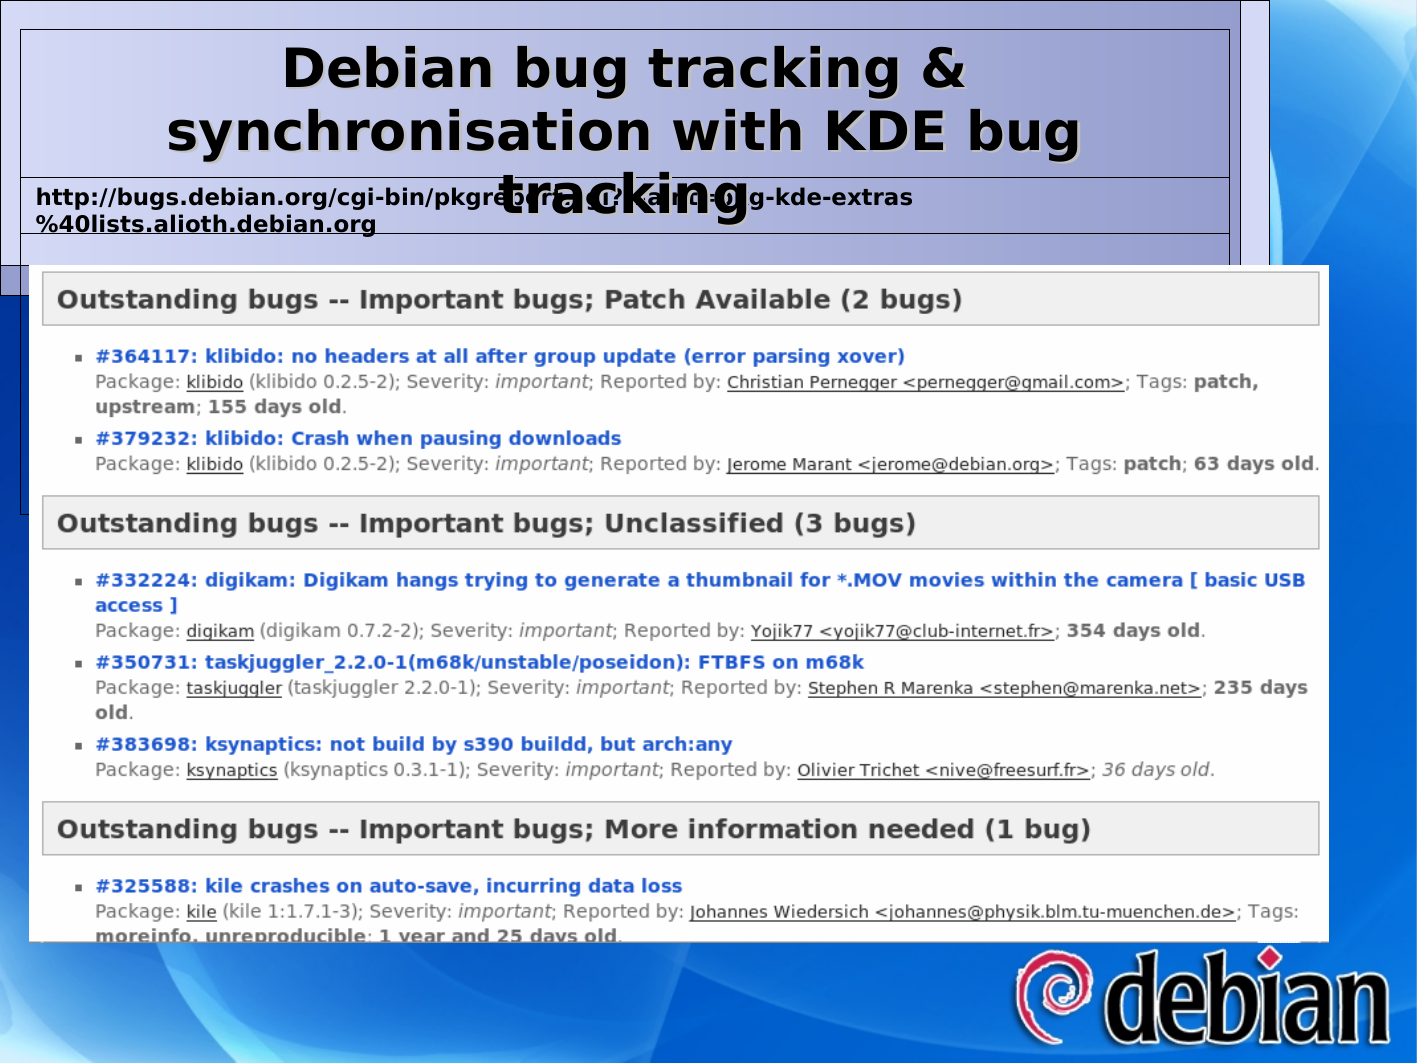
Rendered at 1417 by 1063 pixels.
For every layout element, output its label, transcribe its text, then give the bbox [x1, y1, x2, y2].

text_box Debian bug tracking & synchronisation with KDE bug tracking [20, 29, 1230, 234]
text_box http://bugs.debian.org/cgi-bin/pkgreport.cgi?maint=pkg-kde-extras%40lists.alioth.debian.org [20, 234, 1230, 515]
text_box [0, 0, 1270, 296]
picture [0, 0, 1417, 1063]
